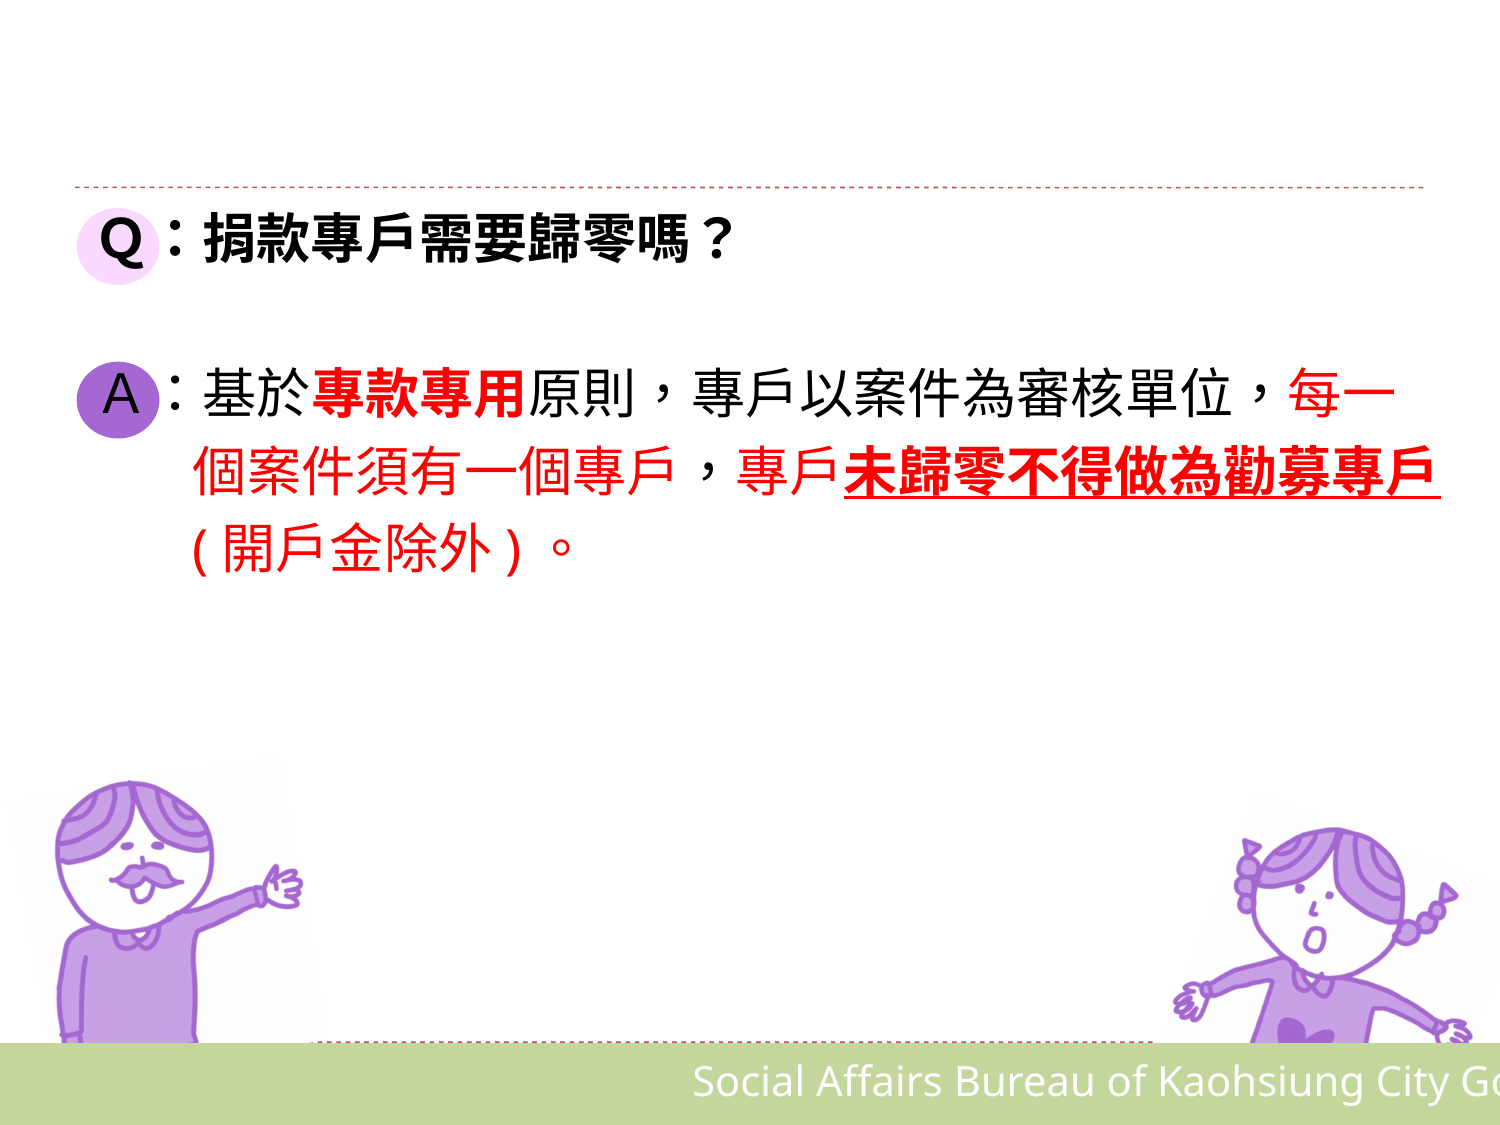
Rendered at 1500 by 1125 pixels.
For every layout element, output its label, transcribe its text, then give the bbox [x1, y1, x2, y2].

picture [1155, 786, 1500, 1043]
text_box Social Affairs Bureau of Kaohsiung City Government [0, 1043, 1500, 1125]
list Ｑ：捐款專戶需要歸零嗎？ Ａ：基於專款專用原則，專戶以案件為審核單位，每一 個案件須有一個專戶，專戶未歸零不得做為勸募專戶 (開戶金除外)。 [79, 196, 1463, 622]
picture [2, 750, 333, 1043]
